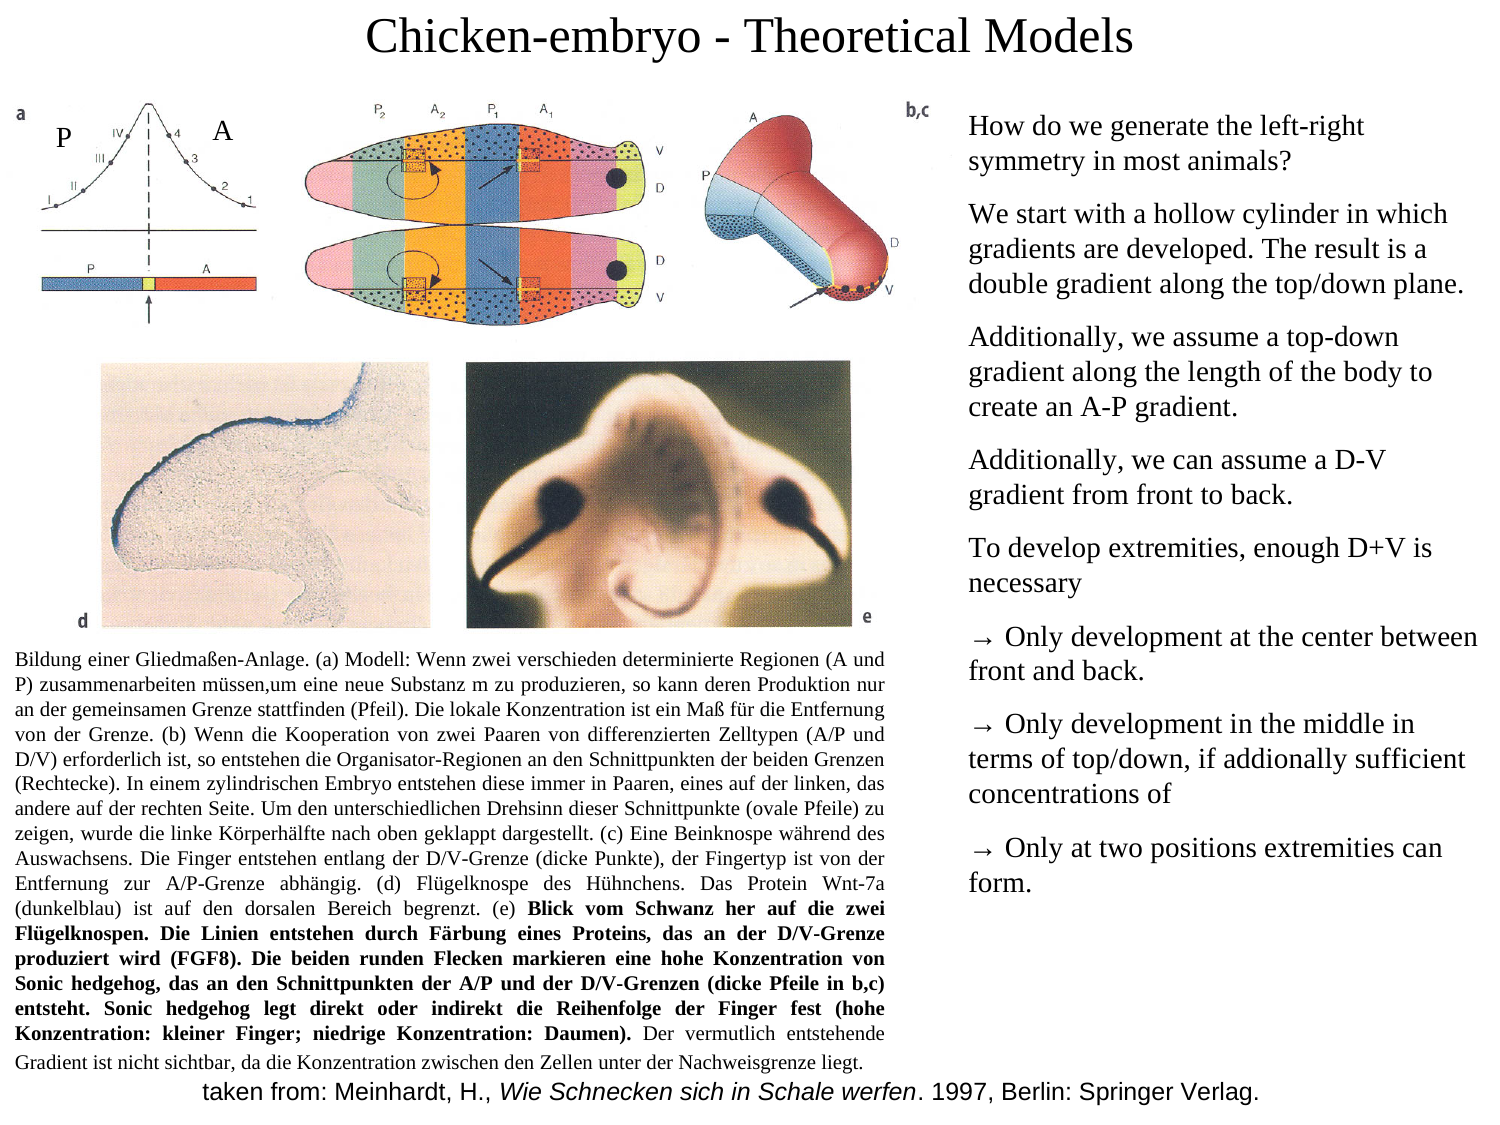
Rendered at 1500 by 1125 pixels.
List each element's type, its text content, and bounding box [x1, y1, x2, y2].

text_box P [41, 111, 72, 162]
picture [0, 87, 952, 656]
text_box How do we generate the left-right symmetry in most animals? We start with a hollow cylinder in which gradients are developed. The result is a double gradient along the top/down plane. Additionally, we assume a top-down gradient along the length of the body to create an A-P gradient. Additionally, we can assume a D-V gradient from front to back. To develop extremities, enough D+V is necessary → Only development at the center between front and back. → Only development in the middle in terms of top/down, if addionally sufficient concentrations of → Only at two positions extremities can form. [953, 98, 1500, 906]
text_box A [197, 103, 249, 155]
text_box Bildung einer Gliedmaßen-Anlage. (a) Modell: Wenn zwei verschieden determinierte Regionen (A und P) zusammenarbeiten müssen,um eine neue Substanz m zu produzieren, so kann deren Produktion nur an der gemeinsamen Grenze stattfinden (Pfeil). Die lokale Konzentration ist ein Maß für die Entfernung von der Grenze. (b) Wenn die Kooperation von zwei Paaren von differenzierten Zelltypen (A/P und D/V) erforderlich ist, so entstehen die Organisator-Regionen an den Schnittpunkten der beiden Grenzen (Rechtecke). In einem zylindrischen Embryo entstehen diese immer in Paaren, eines auf der linken, das andere auf der rechten Seite. Um den unterschiedlichen Drehsinn dieser Schnittpunkte (ovale Pfeile) zu zeigen, wurde die linke Körperhälfte nach oben geklappt dargestellt. (c) Eine Beinknospe während des Auswachsens. Die Finger entstehen entlang der D/V-Grenze (dicke Punkte), der Fingertyp ist von der Entfernung zur A/P-Grenze abhängig. (d) Flügelknospe des Hühnchens. Das Protein Wnt-7a (dunkelblau) ist auf den dorsalen Bereich begrenzt. (e) Blick vom Schwanz her auf die zwei Flügelknospen. Die Linien entstehen durch Färbung eines Proteins, das an der D/V-Grenze produziert wird (FGF8). Die beiden runden Flecken markieren eine hohe Konzentration von Sonic hedgehog, das an den Schnittpunkten der A/P und der D/V-Grenzen (dicke Pfeile in b,c) entsteht. Sonic hedgehog legt direkt oder indirekt die Reihenfolge der Finger fest (hohe Konzentration: kleiner Finger; niedrige Konzentration: Daumen). Der vermutlich entstehende Gradient ist nicht sichtbar, da die Konzentration zwischen den Zellen unter der Nachweisgrenze liegt. [0, 637, 901, 1083]
text_box taken from: Meinhardt, H., Wie Schnecken sich in Schale werfen. 1997, Berlin: Springer Verlag. [187, 1067, 1347, 1113]
title Chicken-embryo - Theoretical Models [112, 0, 1388, 71]
